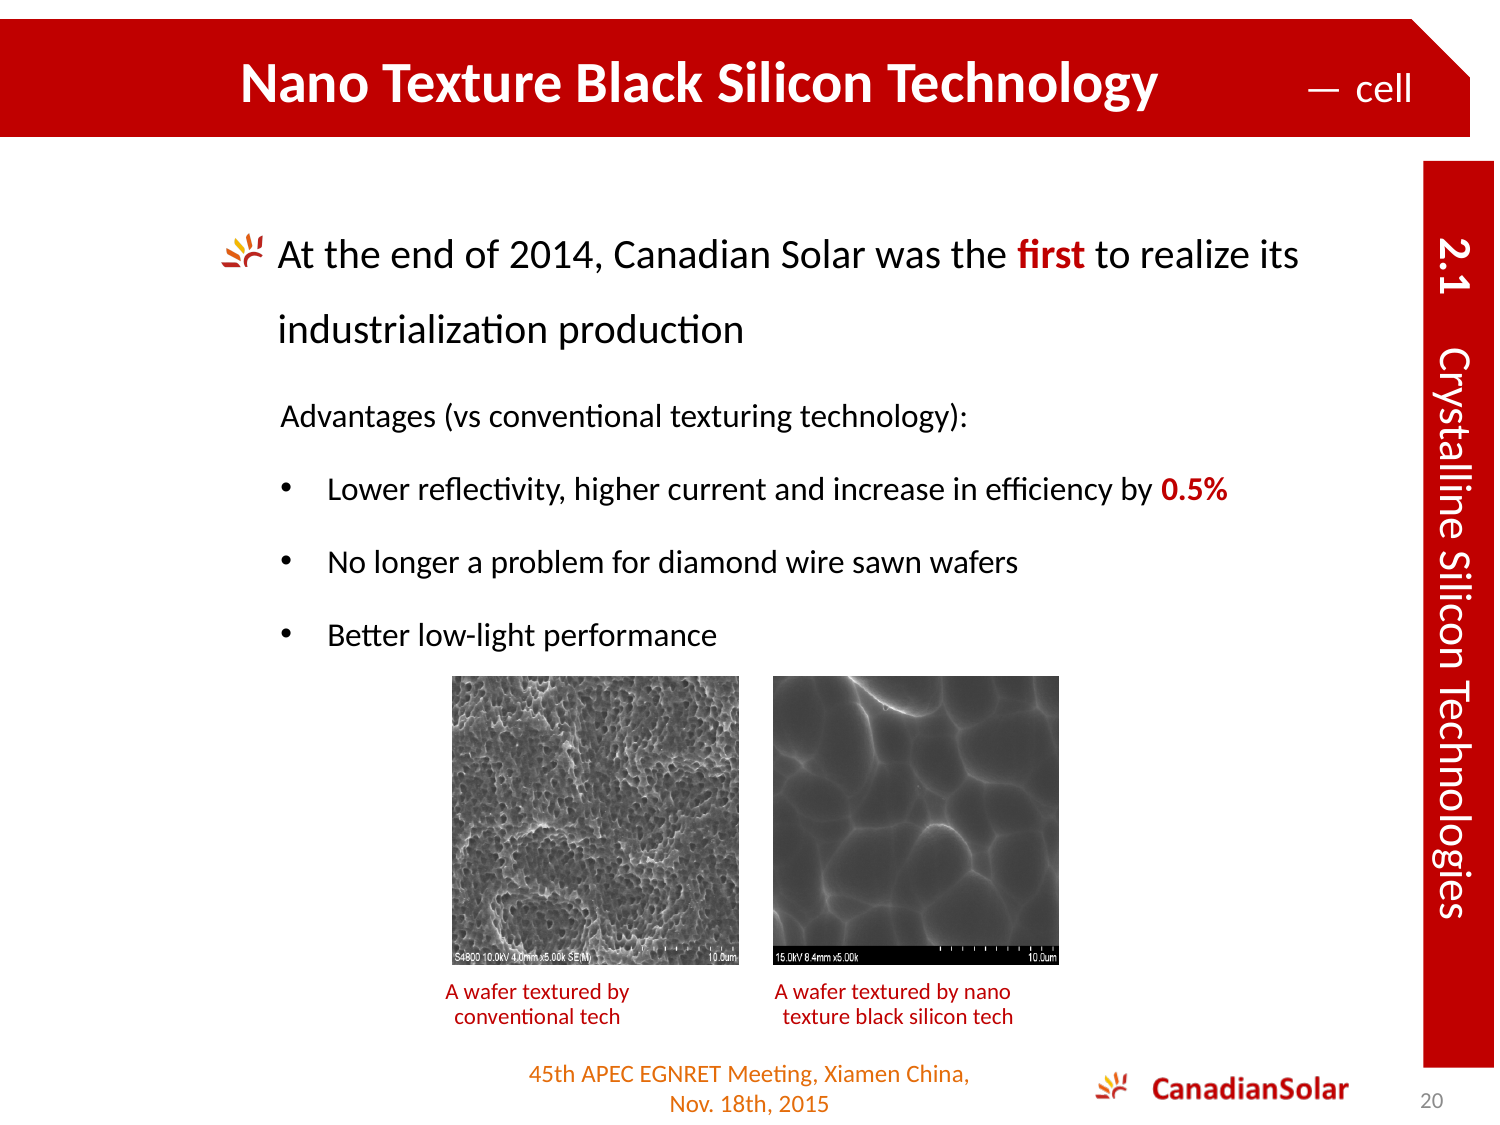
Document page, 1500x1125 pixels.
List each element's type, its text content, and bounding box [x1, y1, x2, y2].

footer 45th APEC EGNRET Meeting, Xiamen China, Nov. 18th, 2015 [512, 1057, 988, 1118]
text_box Advantages (vs conventional texturing technology): Lower reflectivity, higher current and increase in efficiency by 0.5% No longer a problem for diamond wire sawn wafers Better low-light performance [265, 354, 1412, 661]
text_box A wafer textured by conventional tech [437, 964, 739, 1060]
picture [452, 676, 739, 965]
text_box 2.1 Crystalline Silicon Technologies [1423, 160, 1494, 1068]
picture [1080, 1046, 1377, 1125]
text_box Nano Texture Black Silicon Technology — cell [0, 19, 1471, 138]
slide_number <編號> [1108, 1069, 1459, 1125]
picture [773, 676, 1059, 965]
text_box A wafer textured by nano texture black silicon tech [761, 964, 1063, 1060]
picture [221, 233, 264, 269]
text_box At the end of 2014, Canadian Solar was the first to realize its industrialization production [206, 194, 1332, 359]
